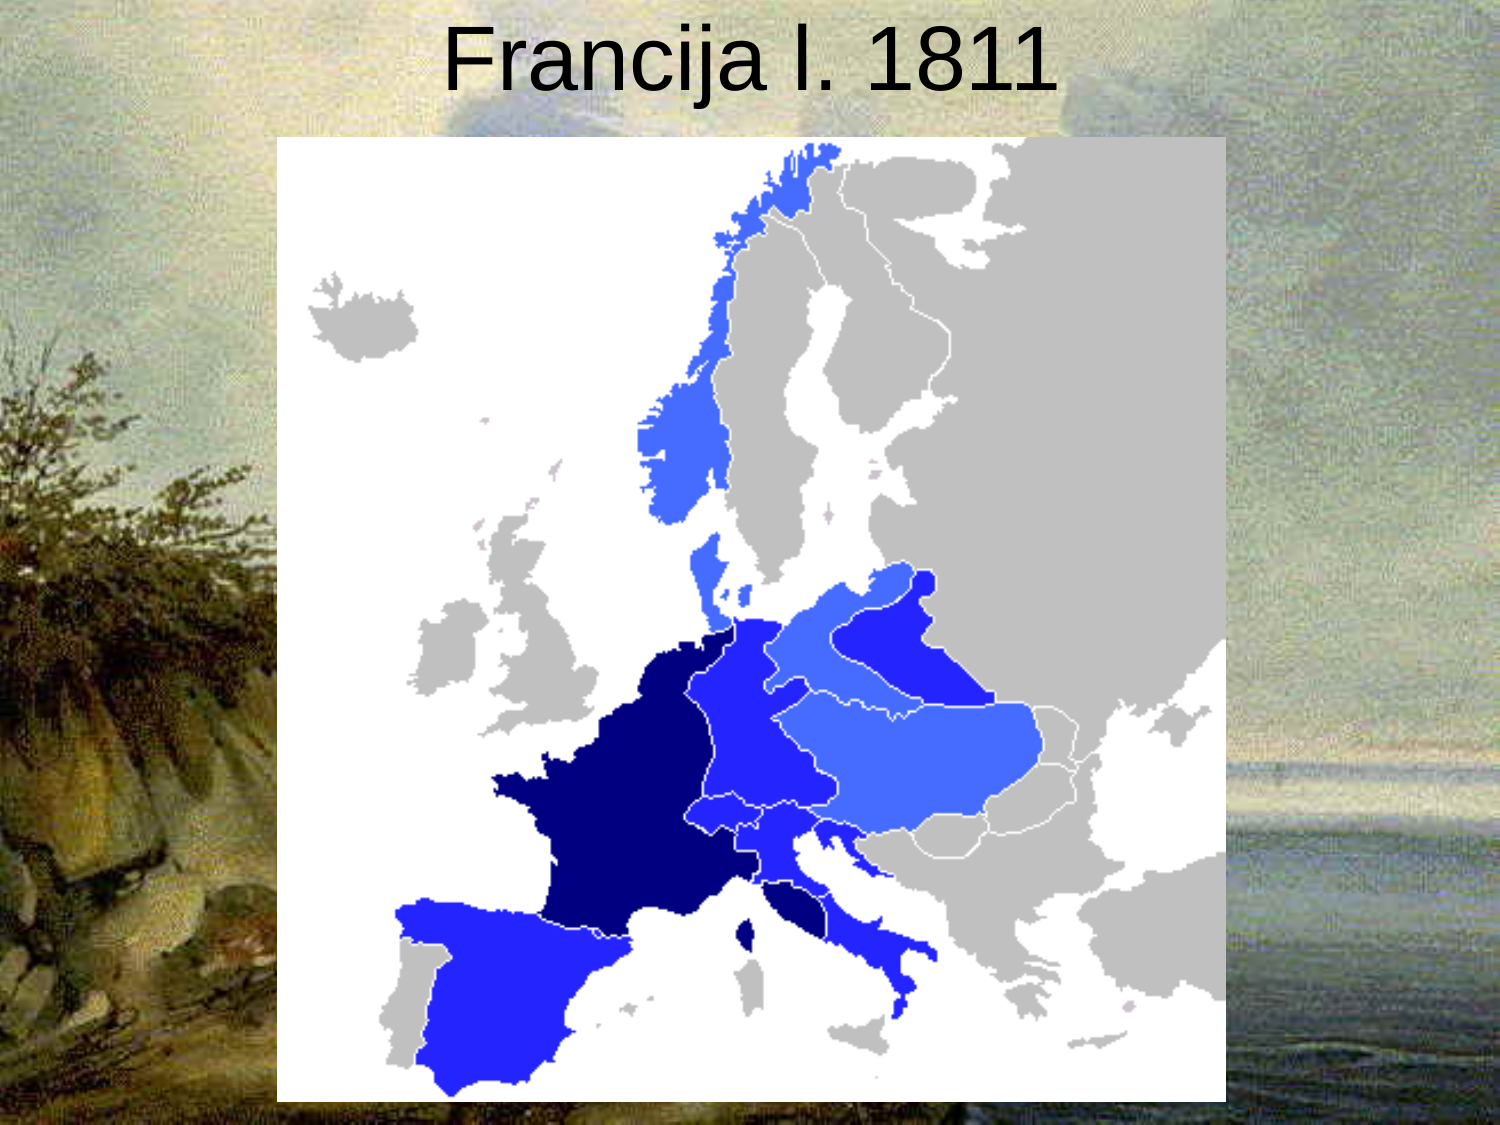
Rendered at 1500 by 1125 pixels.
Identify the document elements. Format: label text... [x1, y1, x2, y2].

title Francija l. 1811 [76, 0, 1427, 148]
picture [0, 0, 1500, 1125]
